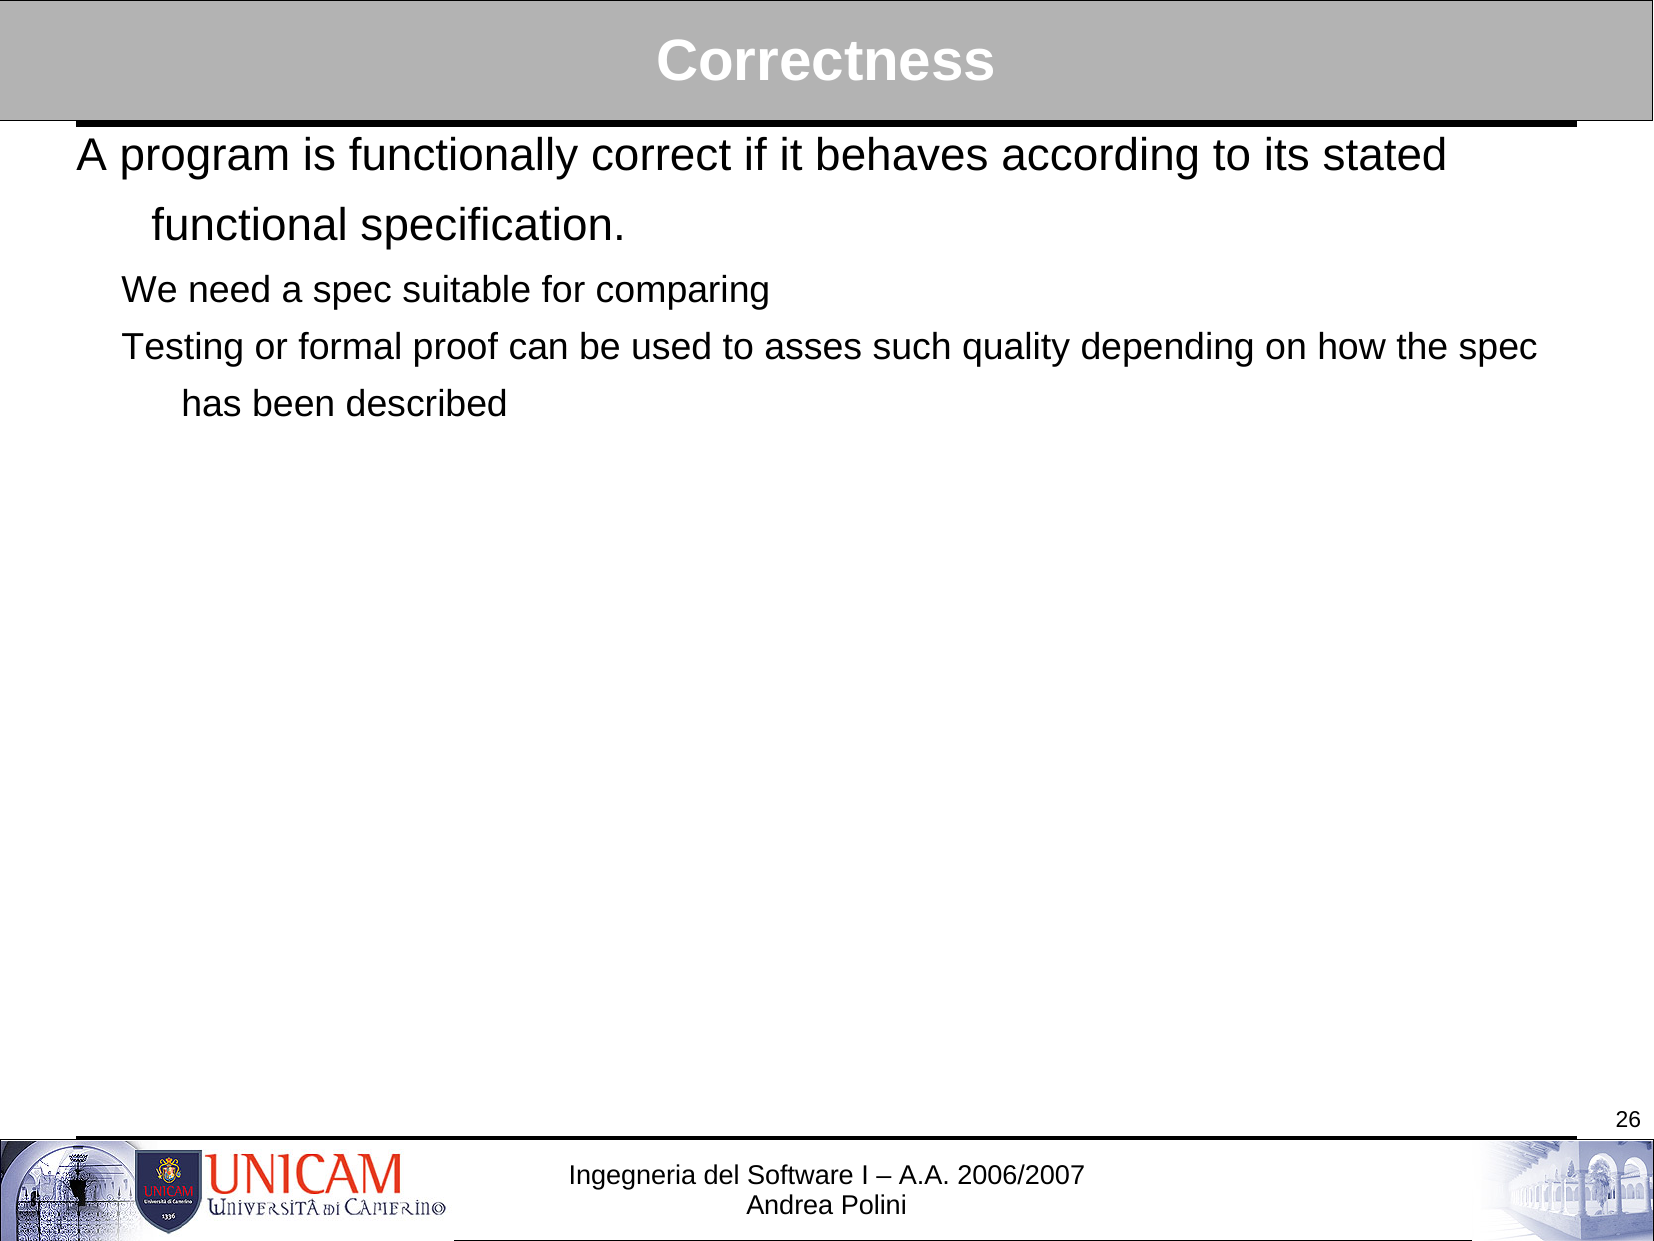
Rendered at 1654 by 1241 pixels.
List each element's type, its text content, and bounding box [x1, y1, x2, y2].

picture [0, 1141, 454, 1241]
title Correctness [0, 0, 1653, 121]
picture [1472, 1141, 1653, 1241]
list A program is functionally correct if it behaves according to its stated functional specification. We need a spec suitable for comparing Testing or formal proof can be used to asses such quality depending on how the spec has been described [76, 129, 1577, 647]
